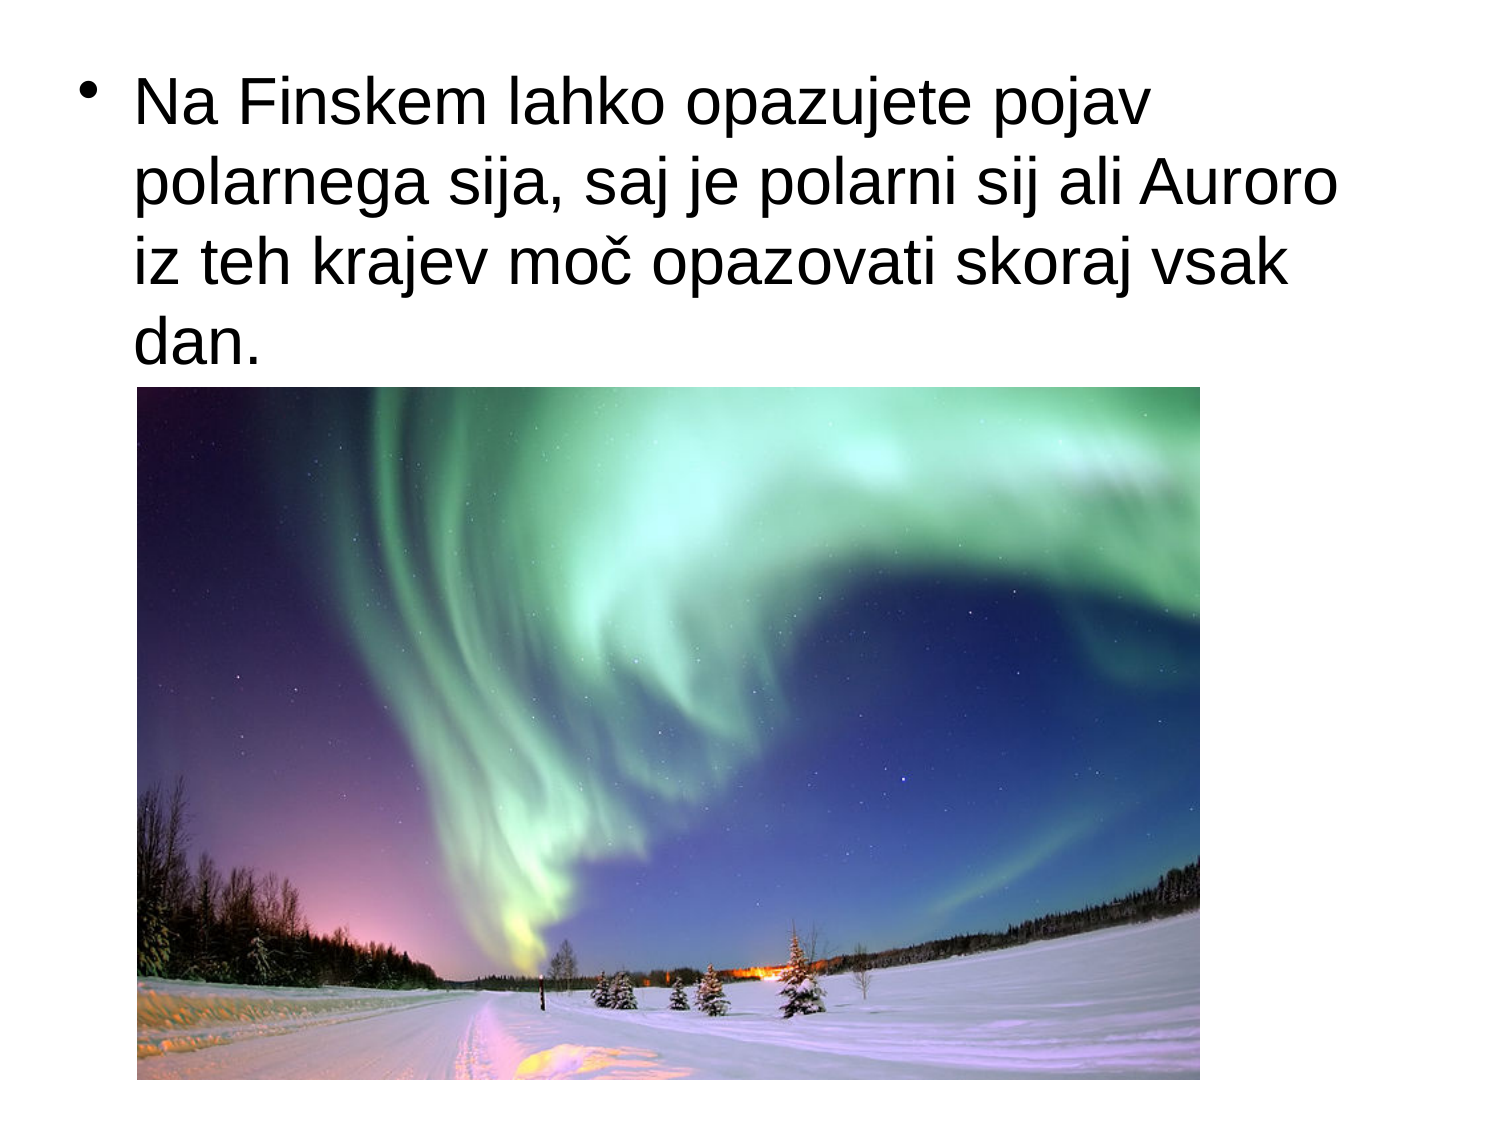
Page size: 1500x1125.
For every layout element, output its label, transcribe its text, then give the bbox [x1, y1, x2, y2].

list Na Finskem lahko opazujete pojav polarnega sija, saj je polarni sij ali Auroro iz teh krajev moč opazovati skoraj vsak dan. [62, 50, 1413, 1075]
picture [137, 387, 1200, 1080]
